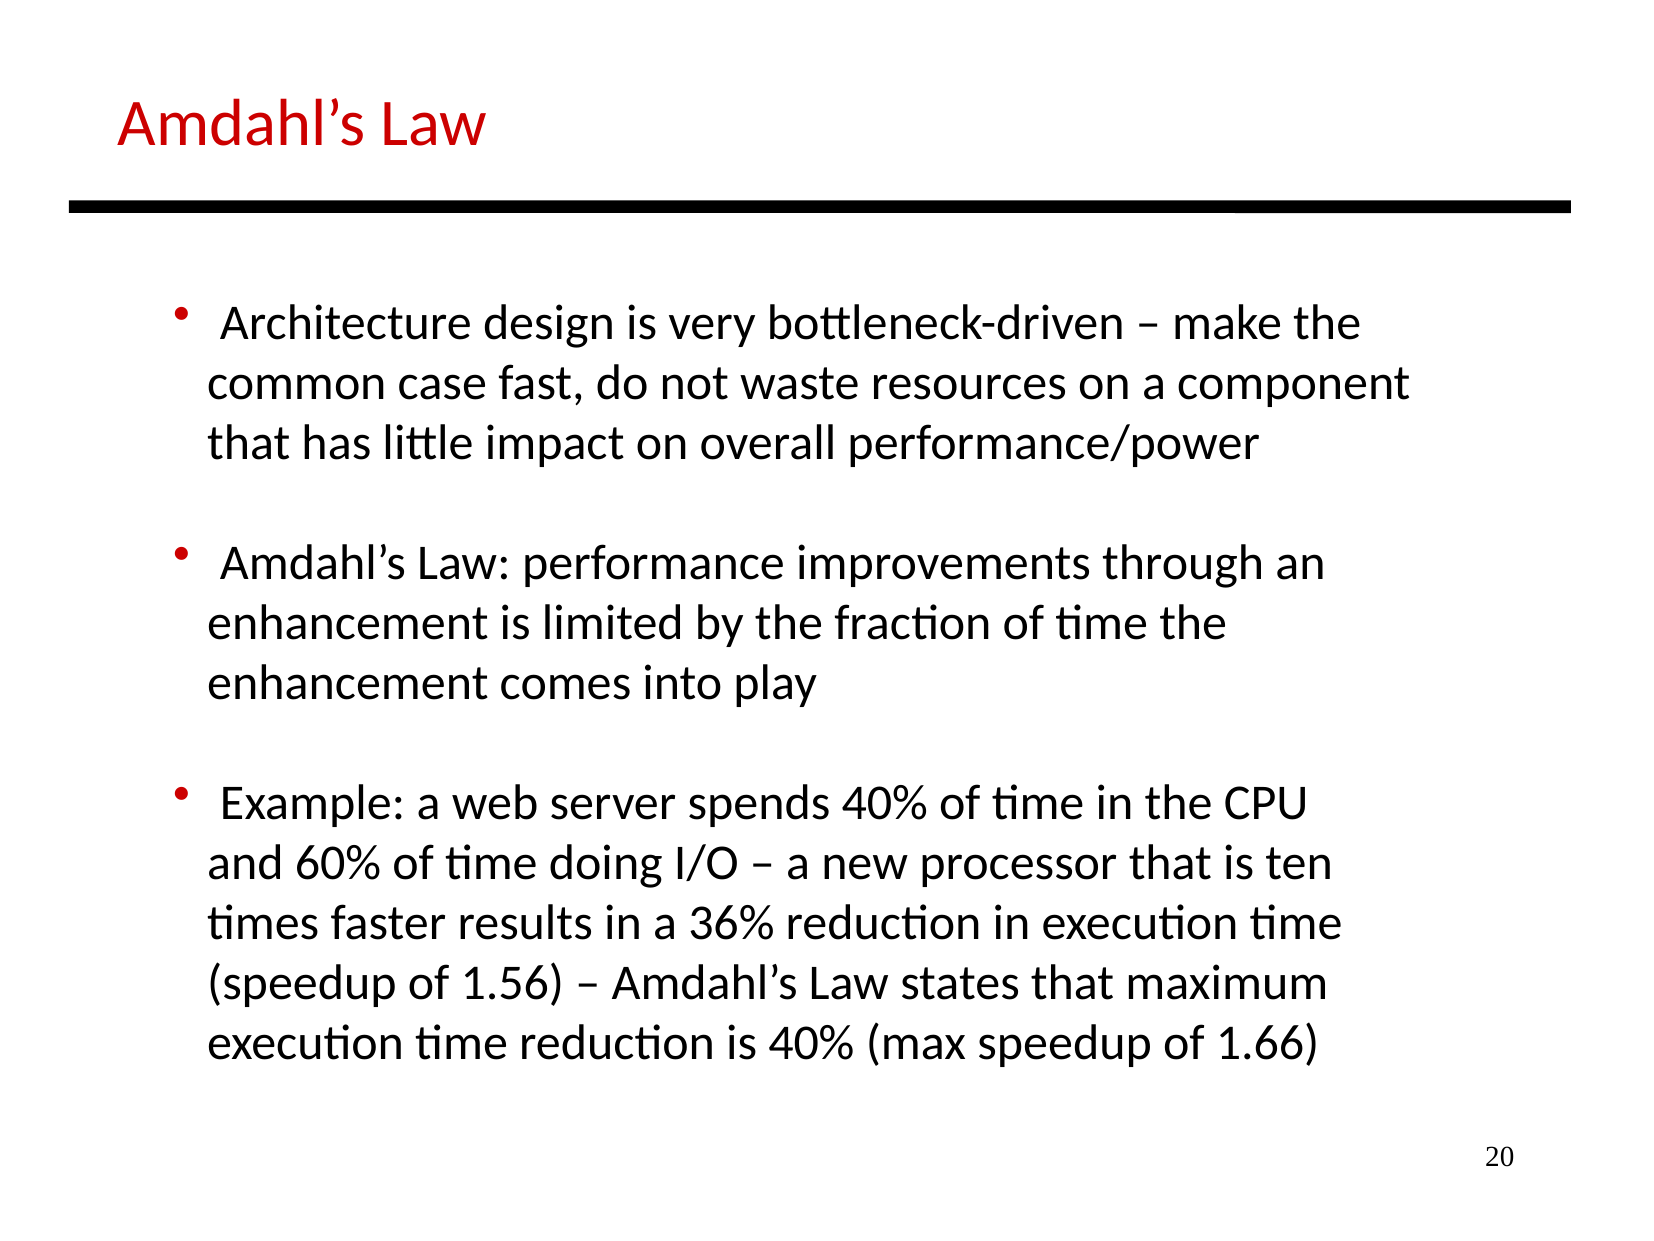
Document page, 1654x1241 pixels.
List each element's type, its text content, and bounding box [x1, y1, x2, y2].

text_box Architecture design is very bottleneck-driven – make the common case fast, do not waste resources on a component that has little impact on overall performance/power Amdahl’s Law: performance improvements through an enhancement is limited by the fraction of time the enhancement comes into play Example: a web server spends 40% of time in the CPU and 60% of time doing I/O – a new processor that is ten times faster results in a 36% reduction in execution time (speedup of 1.56) – Amdahl’s Law states that maximum execution time reduction is 40% (max speedup of 1.66) [158, 282, 1426, 1078]
text_box Amdahl’s Law [102, 71, 503, 167]
slide_number <number> [1185, 1129, 1530, 1213]
